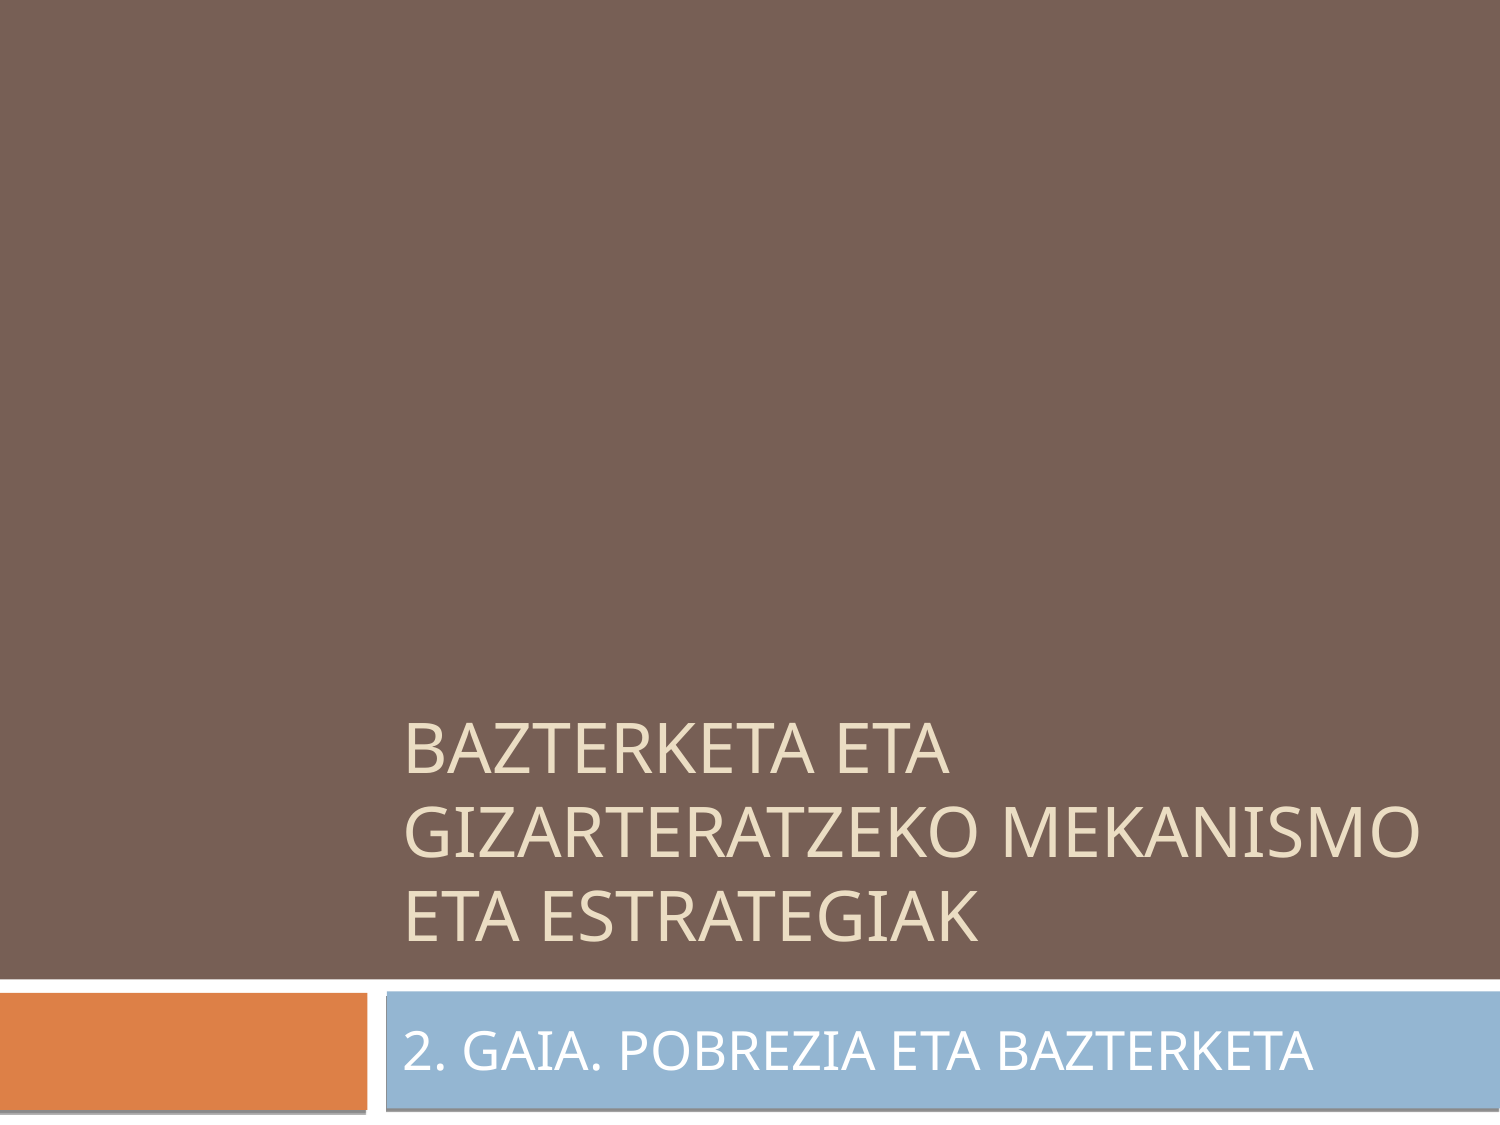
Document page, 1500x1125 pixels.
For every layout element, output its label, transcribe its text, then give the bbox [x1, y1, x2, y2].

title BAZTERKETA ETA GIZARTERATZEKO MEKANISMO ETA ESTRATEGIAK [387, 662, 1450, 963]
subtitle 2. GAIA. POBREZIA ETA BAZTERKETA [387, 992, 1488, 1105]
